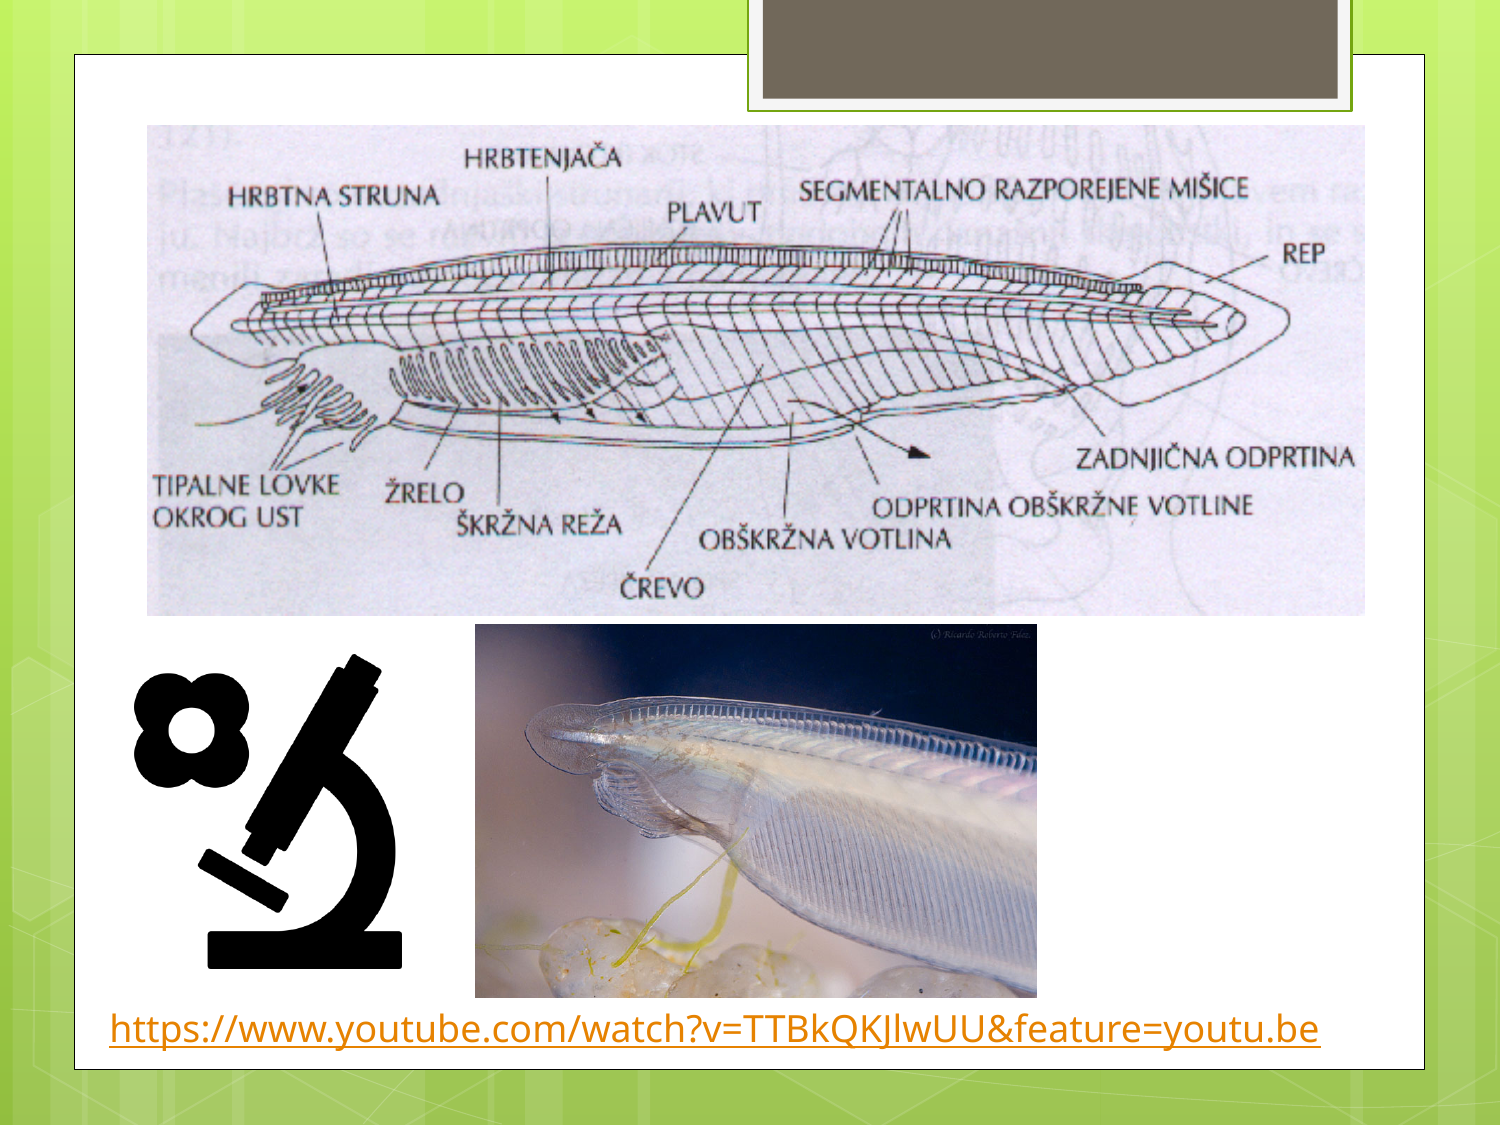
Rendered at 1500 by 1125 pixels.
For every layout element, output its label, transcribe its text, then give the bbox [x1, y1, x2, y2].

picture [147, 125, 1365, 616]
text_box https://www.youtube.com/watch?v=TTBkQKJlwUU&feature=youtu.be [94, 997, 1418, 1064]
picture [475, 624, 1037, 998]
picture [134, 654, 402, 969]
